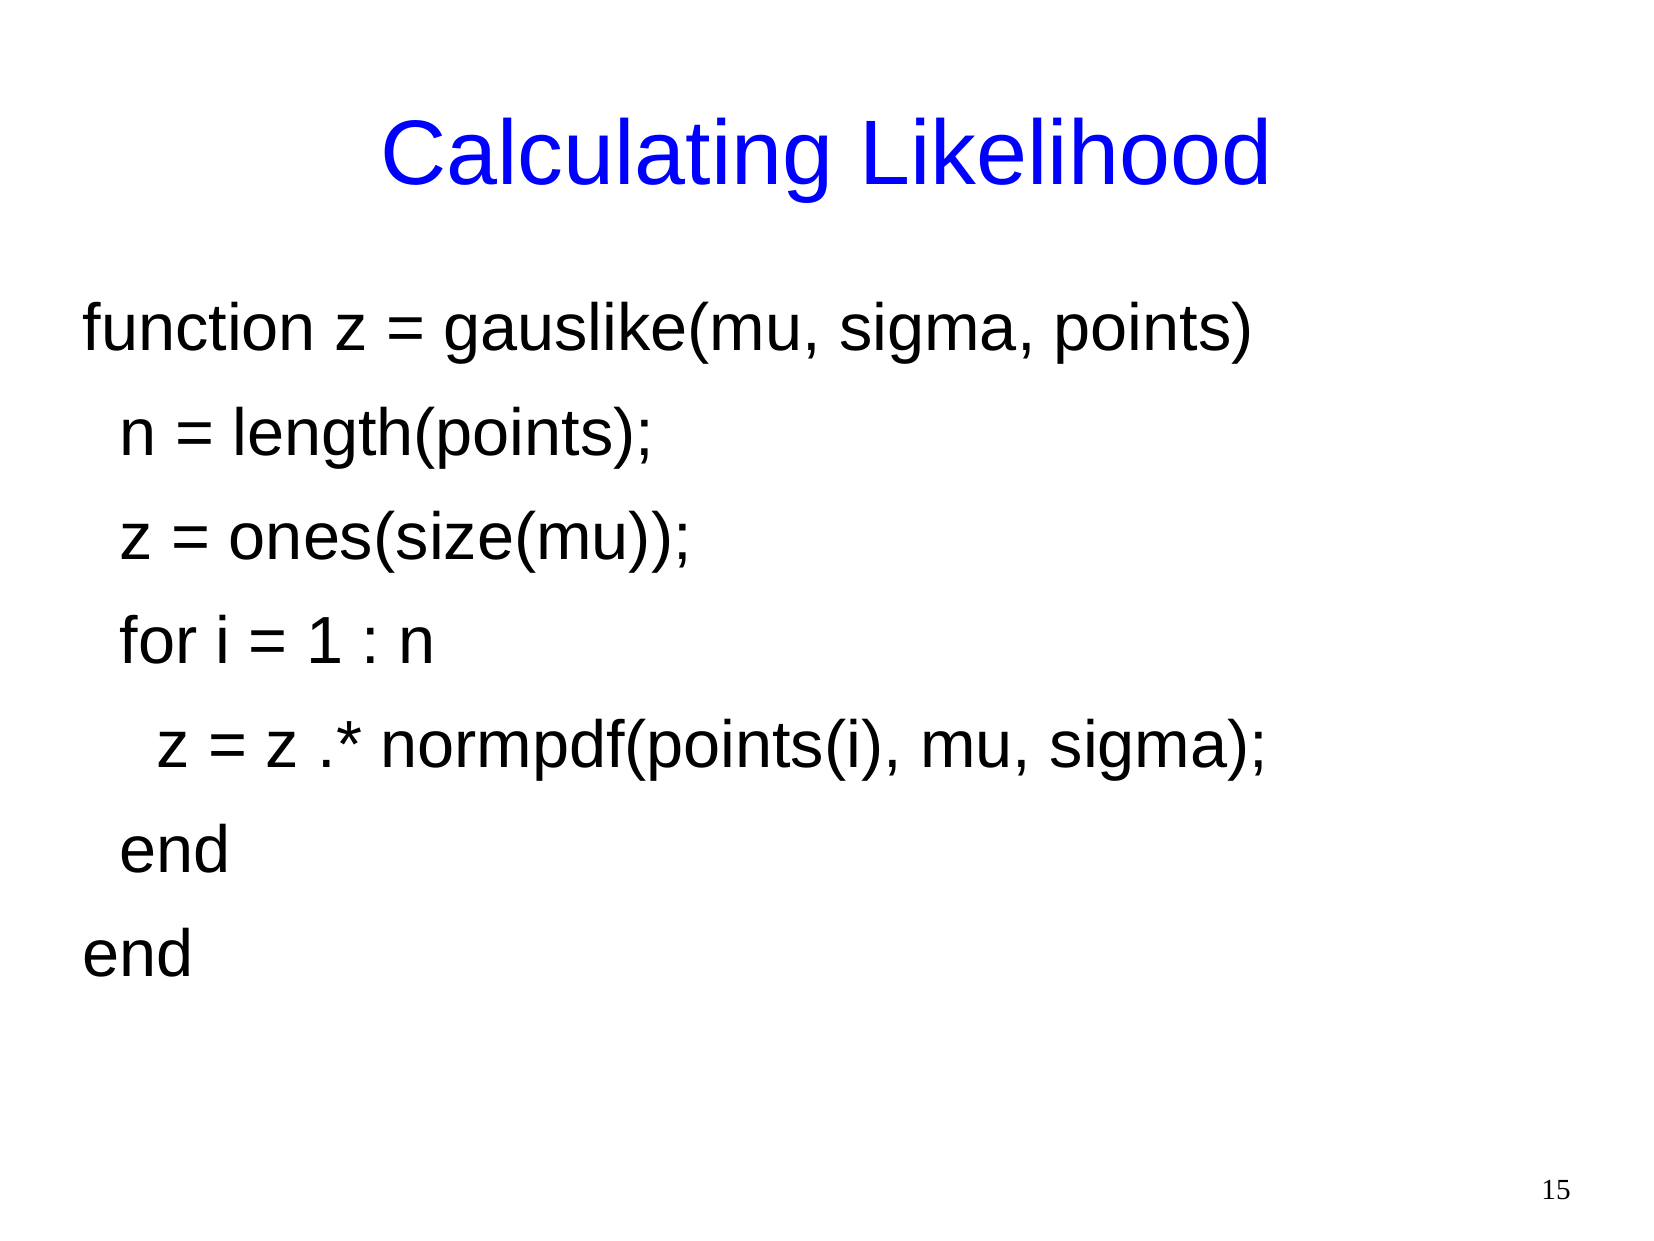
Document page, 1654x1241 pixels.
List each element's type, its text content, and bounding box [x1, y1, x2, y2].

list function z = gauslike(mu, sigma, points) n = length(points); z = ones(size(mu)); for i = 1 : n z = z .* normpdf(points(i), mu, sigma); end end [82, 290, 1571, 1094]
title Calculating Likelihood [82, 56, 1571, 250]
